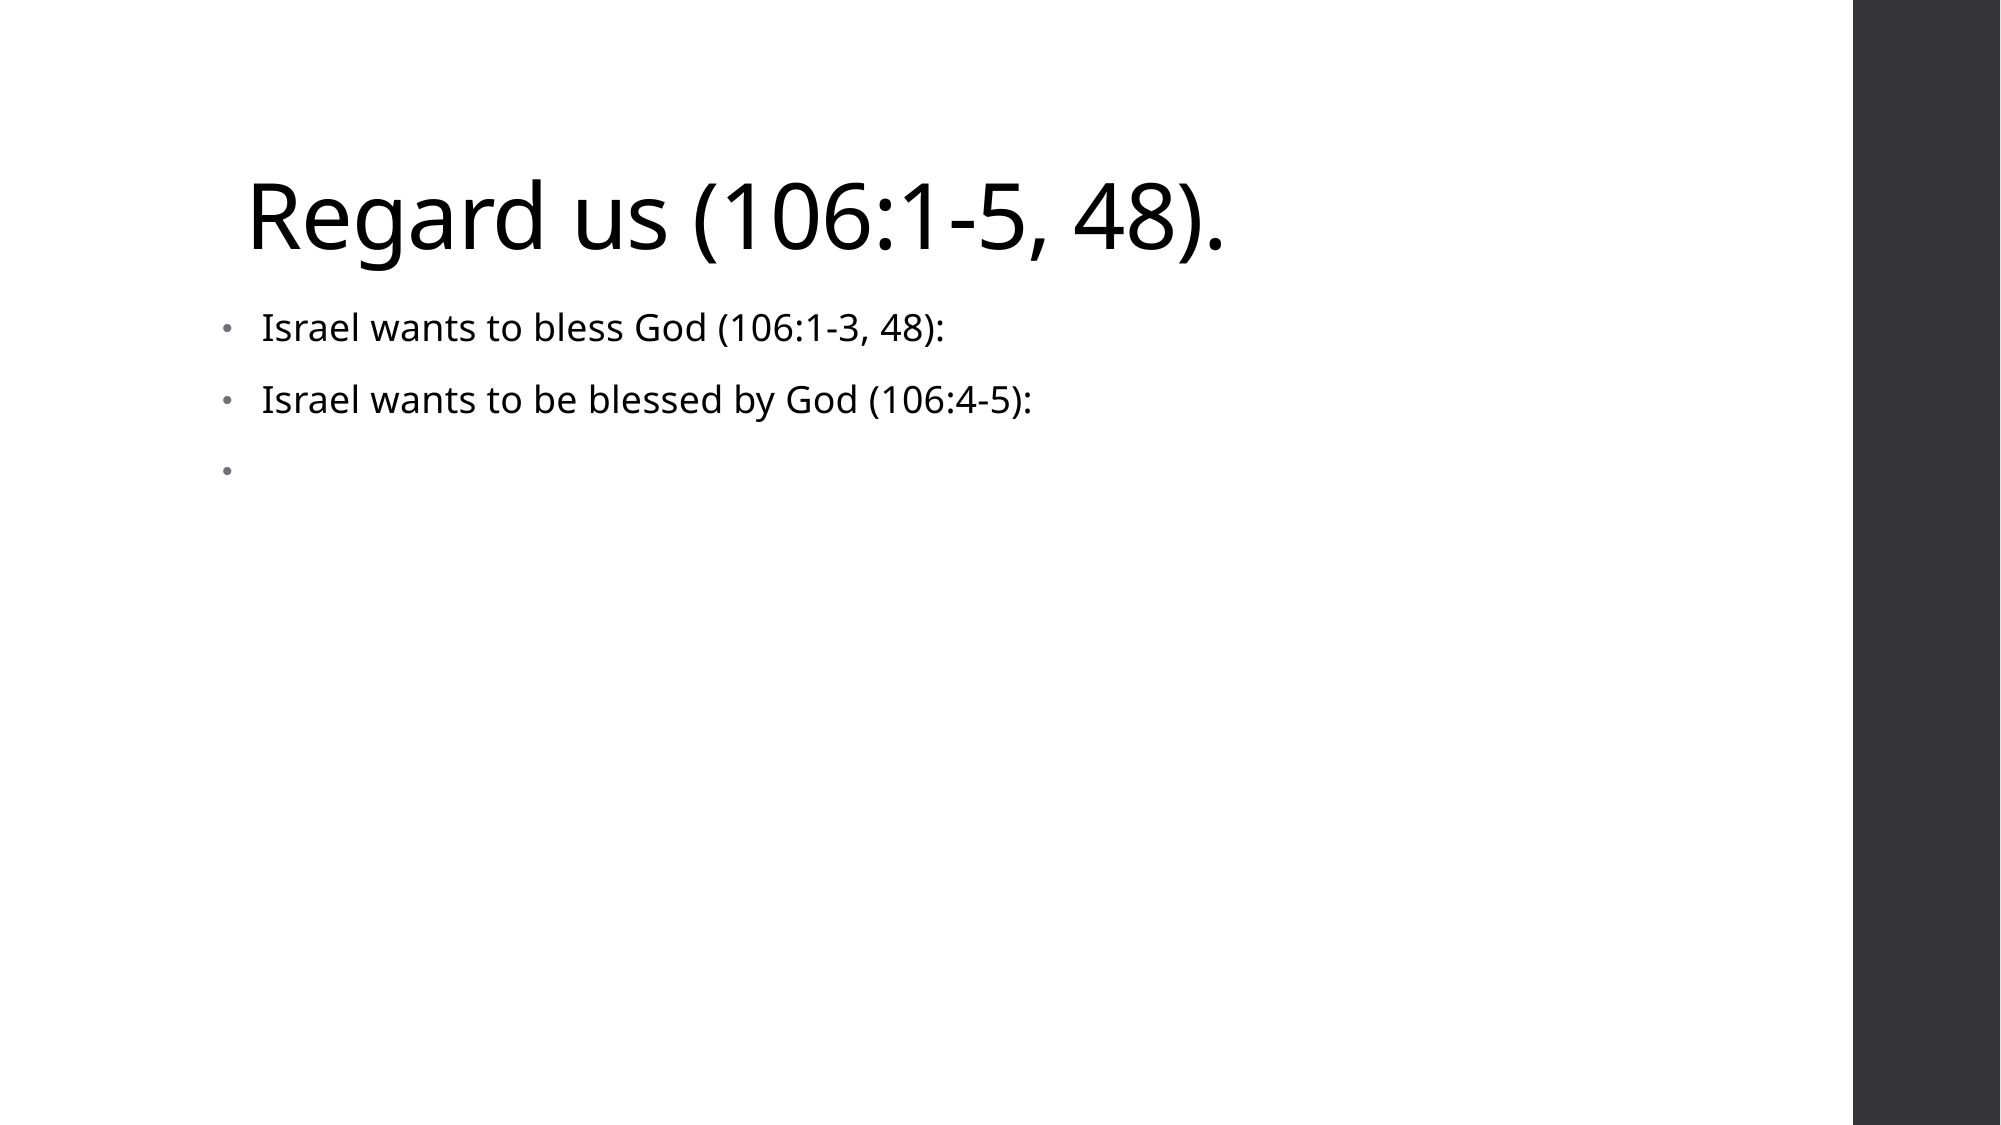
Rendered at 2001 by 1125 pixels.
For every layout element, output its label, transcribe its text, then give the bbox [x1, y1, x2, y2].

list Israel wants to bless God (106:1-3, 48): Israel wants to be blessed by God (106:4-5): [206, 299, 1617, 1014]
title Regard us (106:1-5, 48). [206, 60, 1797, 278]
